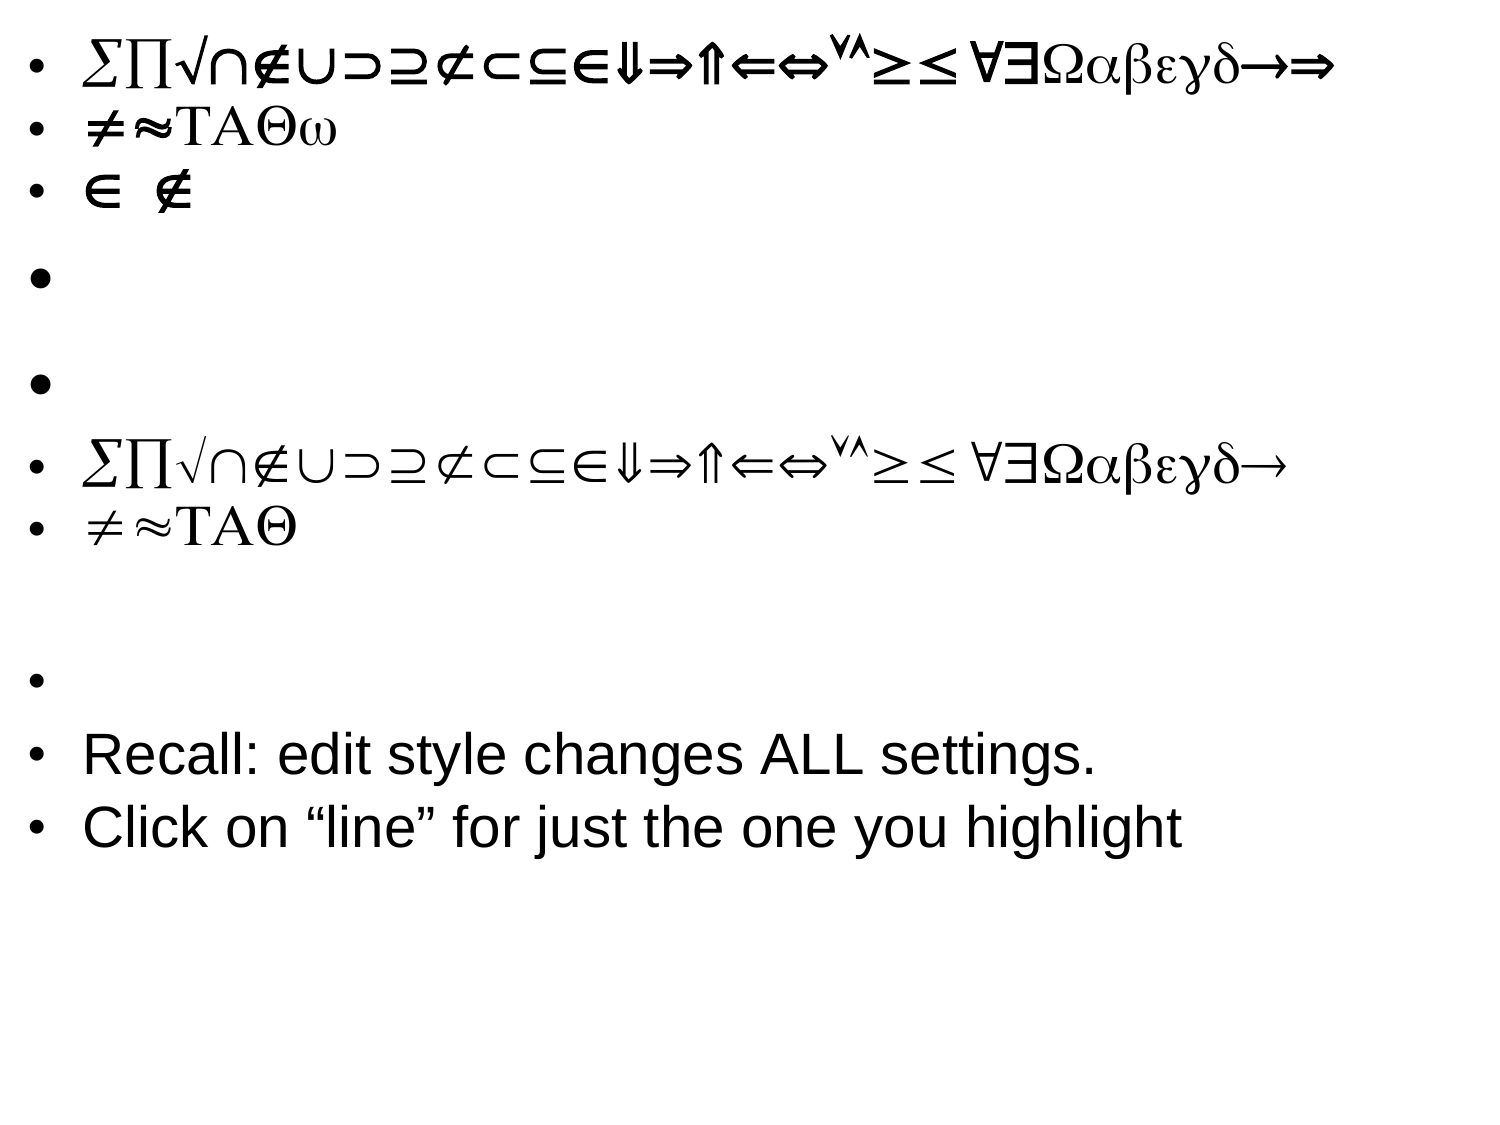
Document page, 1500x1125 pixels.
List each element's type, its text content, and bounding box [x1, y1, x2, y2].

list  TAQw    TAQ Recall: edit style changes ALL settings. Click on “line” for just the one you highlight [11, 37, 1500, 959]
